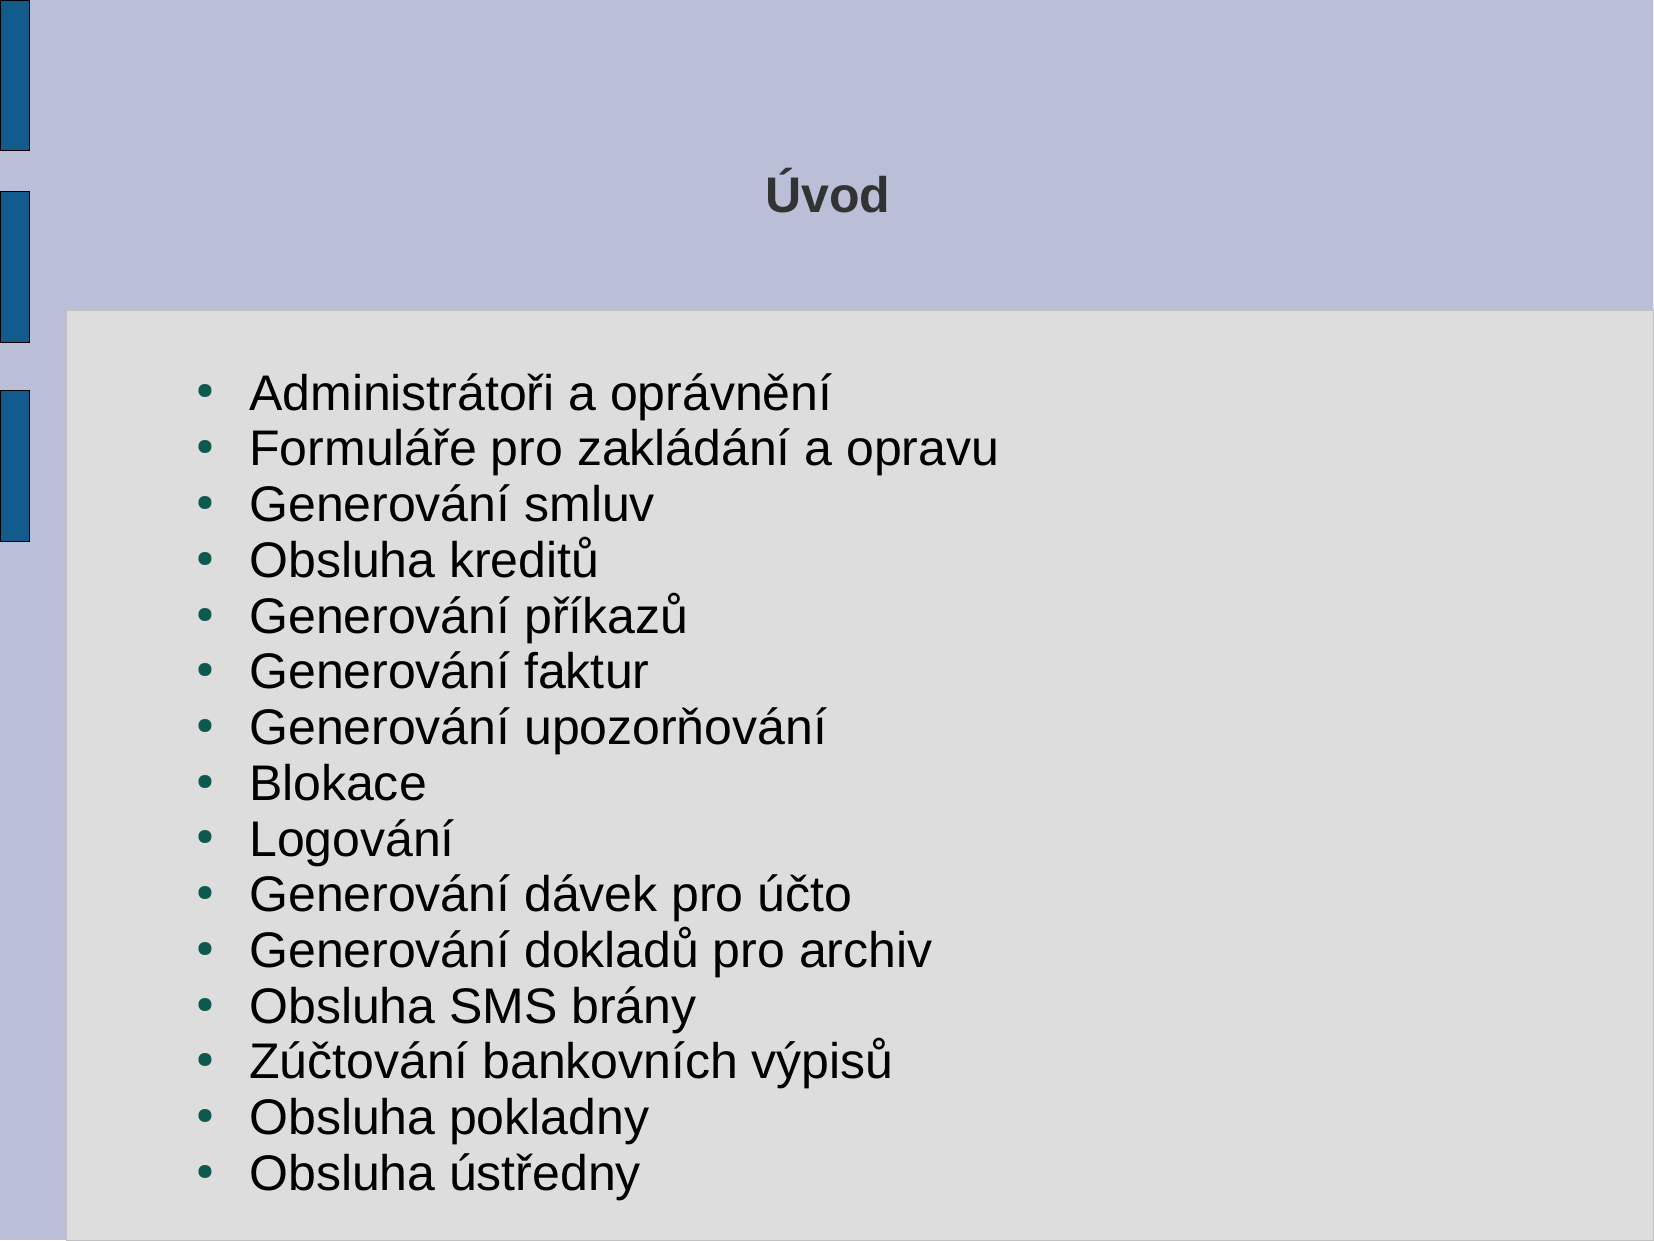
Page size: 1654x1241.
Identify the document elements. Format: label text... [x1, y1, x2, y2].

title Úvod [121, 91, 1534, 299]
list Administrátoři a oprávnění Formuláře pro zakládání a opravu Generování smluv Obsluha kreditů Generování příkazů Generování faktur Generování upozorňování Blokace Logování Generování dávek pro účto Generování dokladů pro archiv Obsluha SMS brány Zúčtování bankovních výpisů Obsluha pokladny Obsluha ústředny [178, 364, 1570, 1202]
